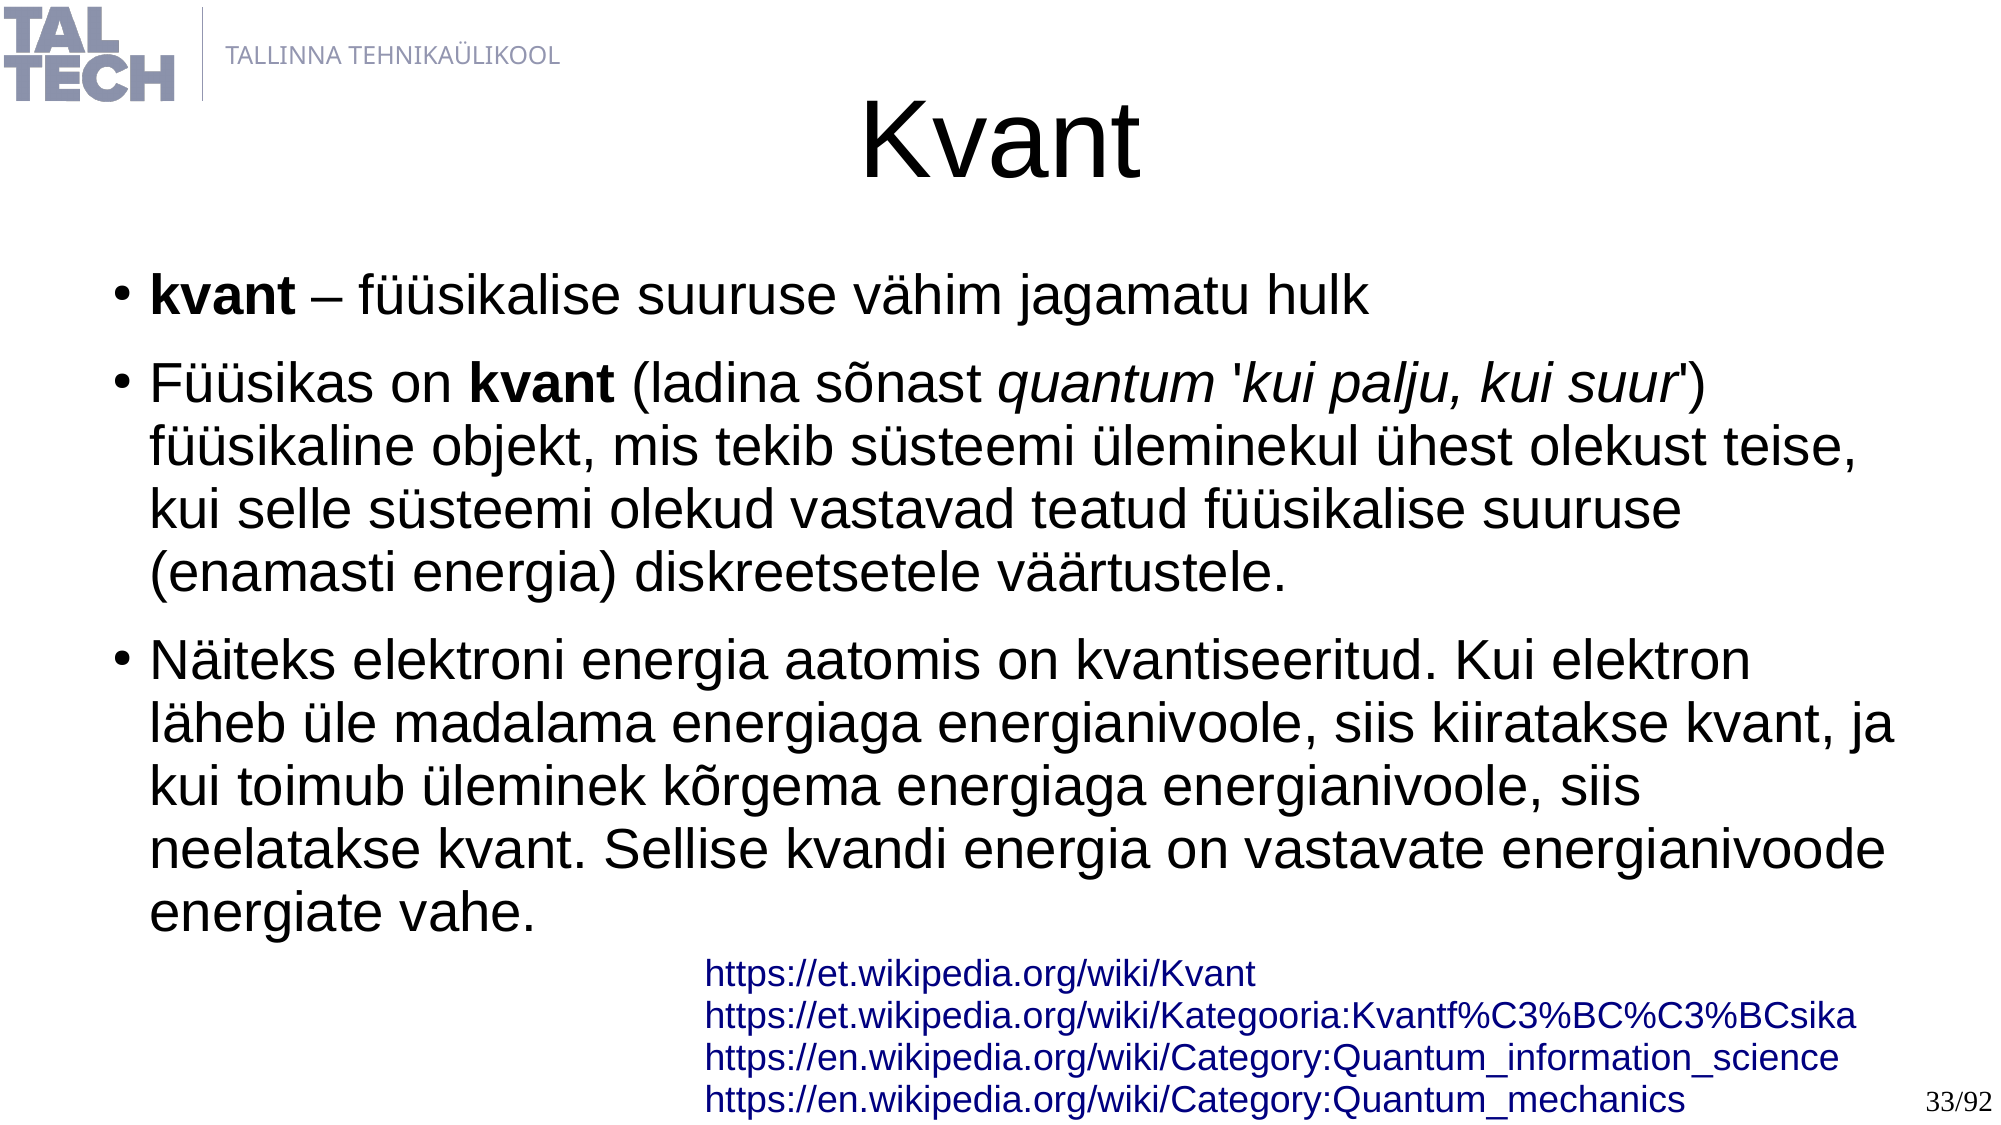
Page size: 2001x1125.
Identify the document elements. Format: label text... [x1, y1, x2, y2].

title Kvant [99, 44, 1901, 233]
list kvant – füüsikalise suuruse vähim jagamatu hulk Füüsikas on kvant (ladina sõnast quantum 'kui palju, kui suur') füüsikaline objekt, mis tekib süsteemi üleminekul ühest olekust teise, kui selle süsteemi olekud vastavad teatud füüsikalise suuruse (enamasti energia) diskreetsetele väärtustele. Näiteks elektroni energia aatomis on kvantiseeritud. Kui elektron läheb üle madalama energiaga energianivoole, siis kiiratakse kvant, ja kui toimub üleminek kõrgema energiaga energianivoole, siis neelatakse kvant. Sellise kvandi energia on vastavate energianivoode energiate vahe. [99, 263, 1901, 957]
picture [0, 0, 178, 107]
text_box https://et.wikipedia.org/wiki/Kvant https://et.wikipedia.org/wiki/Kategooria:Kvantf%C3%BC%C3%BCsika https://en.wikipedia.org/wiki/Category:Quantum_information_science https://en.wikipedia.org/wiki/Category:Quantum_mechanics [689, 944, 1896, 1125]
